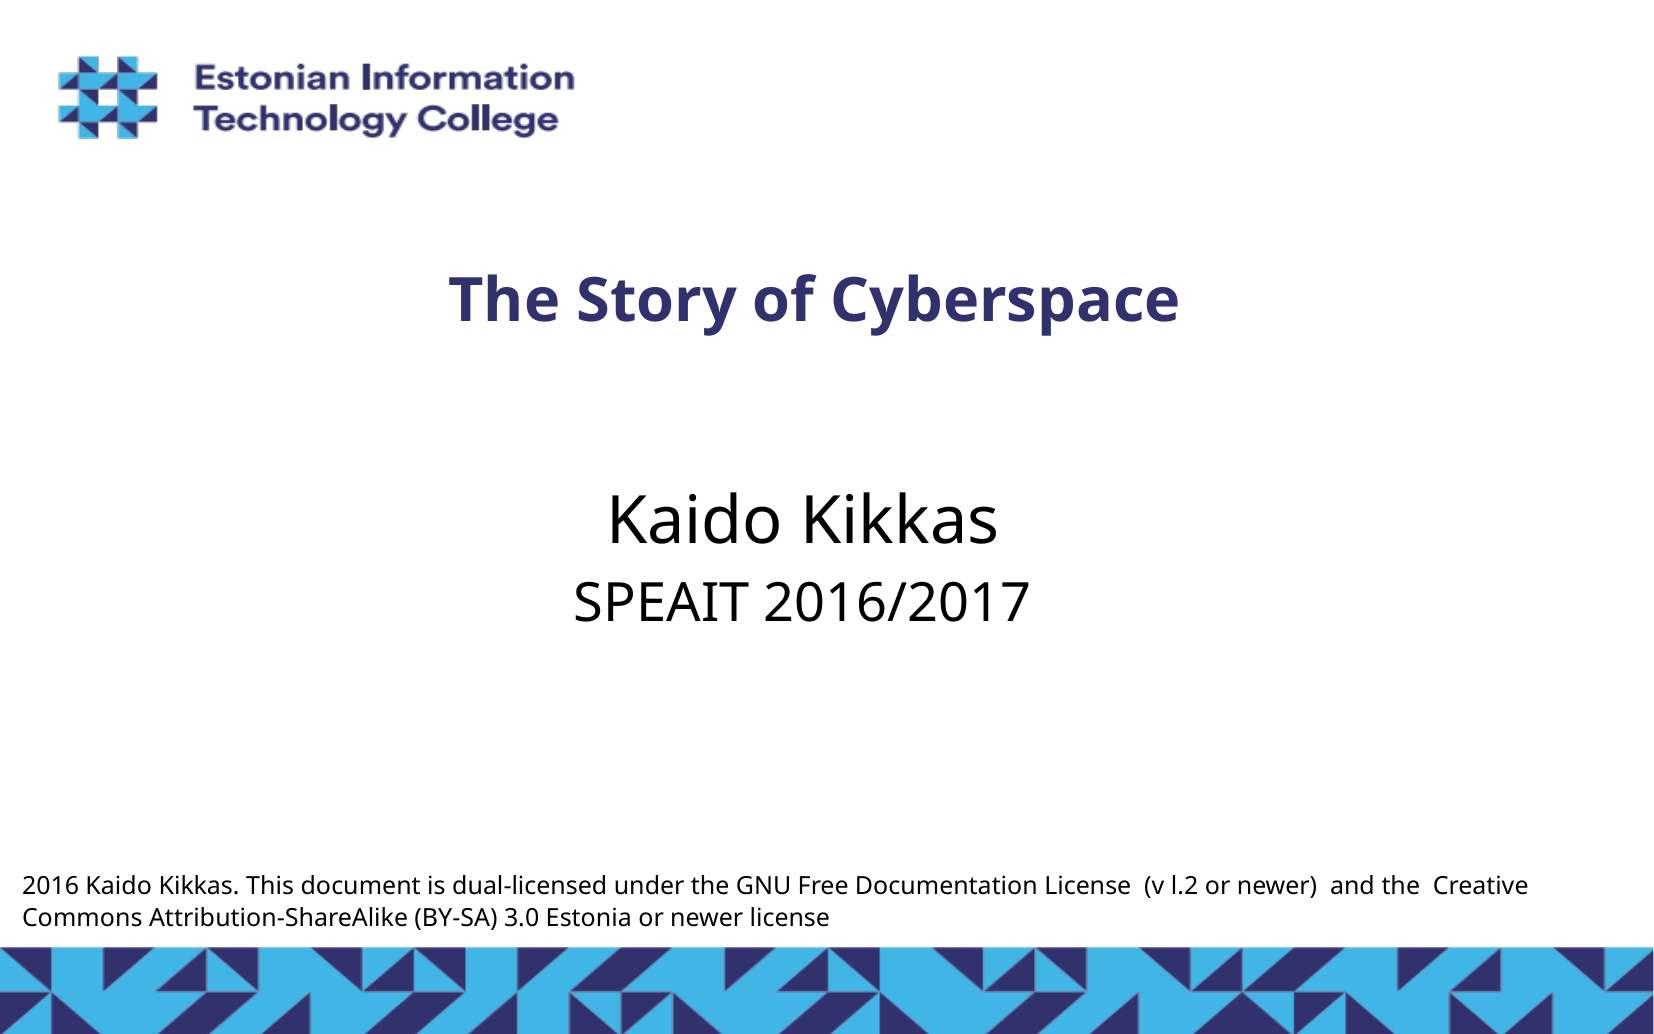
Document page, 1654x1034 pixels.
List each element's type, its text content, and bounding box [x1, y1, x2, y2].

text_box 2016 Kaido Kikkas. This document is dual-licensed under the GNU Free Documentation License (v l.2 or newer) and the Creative Commons Attribution-ShareAlike (BY-SA) 3.0 Estonia or newer license [7, 862, 1595, 942]
text_box Kaido Kikkas SPEAIT 2016/2017 [59, 354, 1548, 756]
title The Story of Cyberspace [71, 194, 1560, 402]
